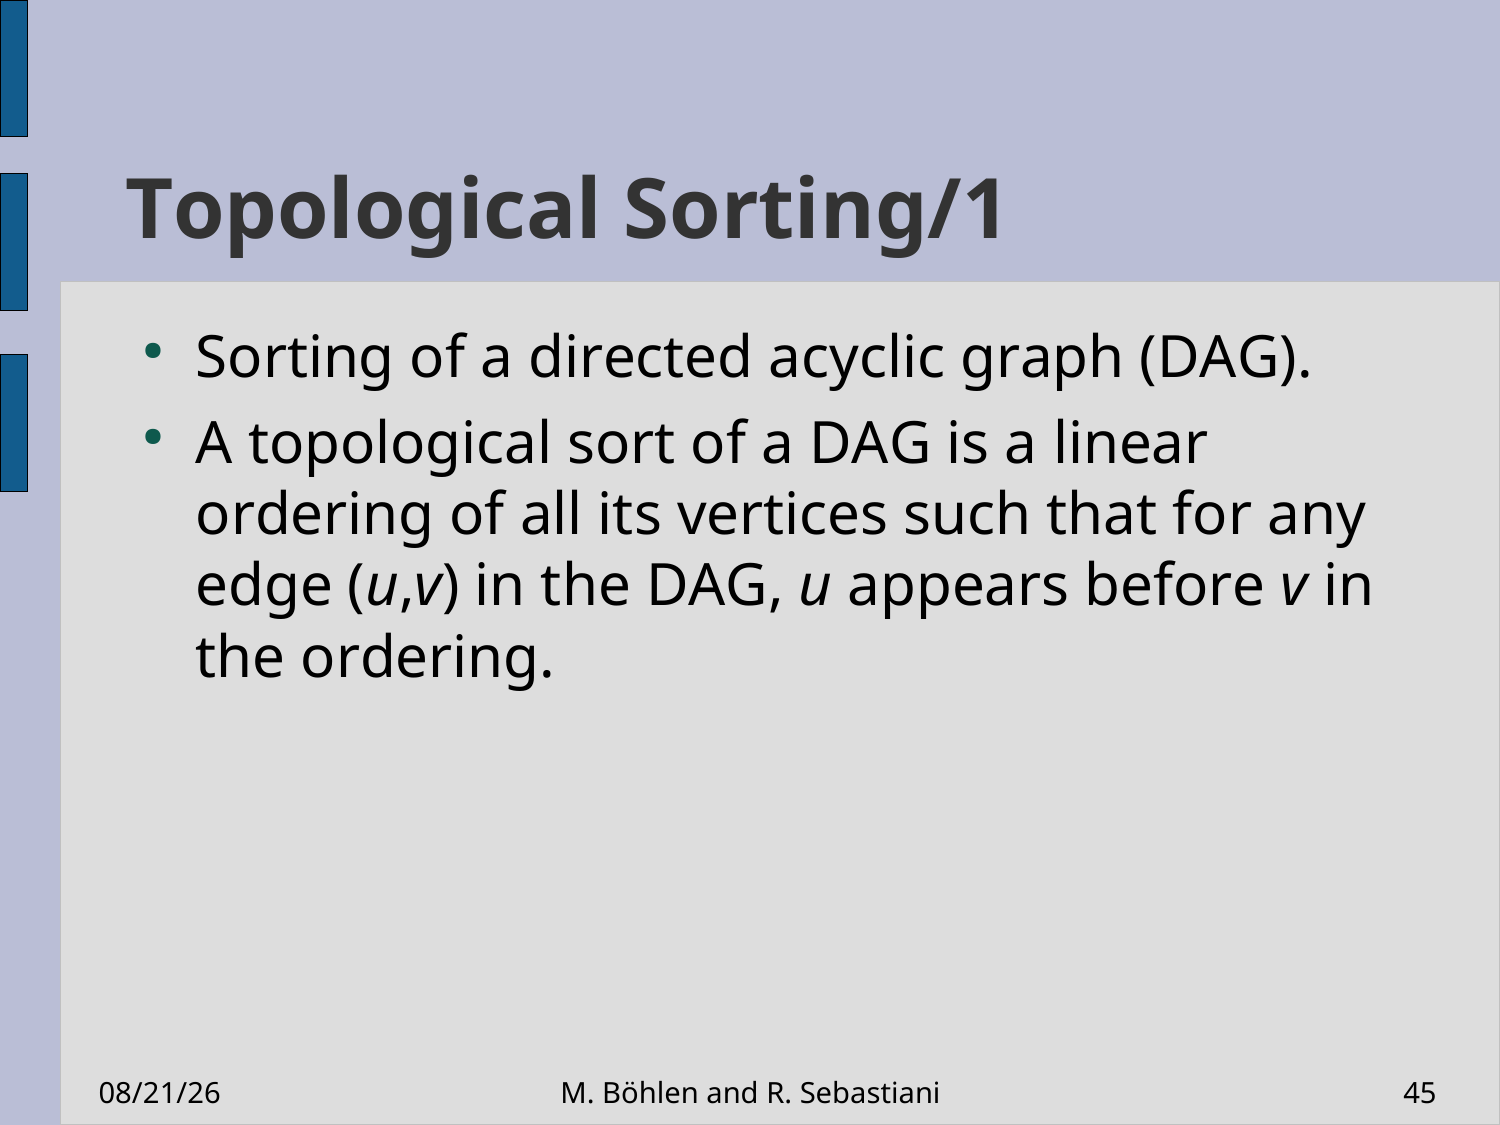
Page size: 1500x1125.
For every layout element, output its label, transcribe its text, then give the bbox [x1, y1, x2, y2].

title Topological Sorting/1 [110, 67, 1392, 271]
list Sorting of a directed acyclic graph (DAG). A topological sort of a DAG is a linear ordering of all its vertices such that for any edge (u,v) in the DAG, u appears before v in the ordering. [110, 312, 1392, 1043]
